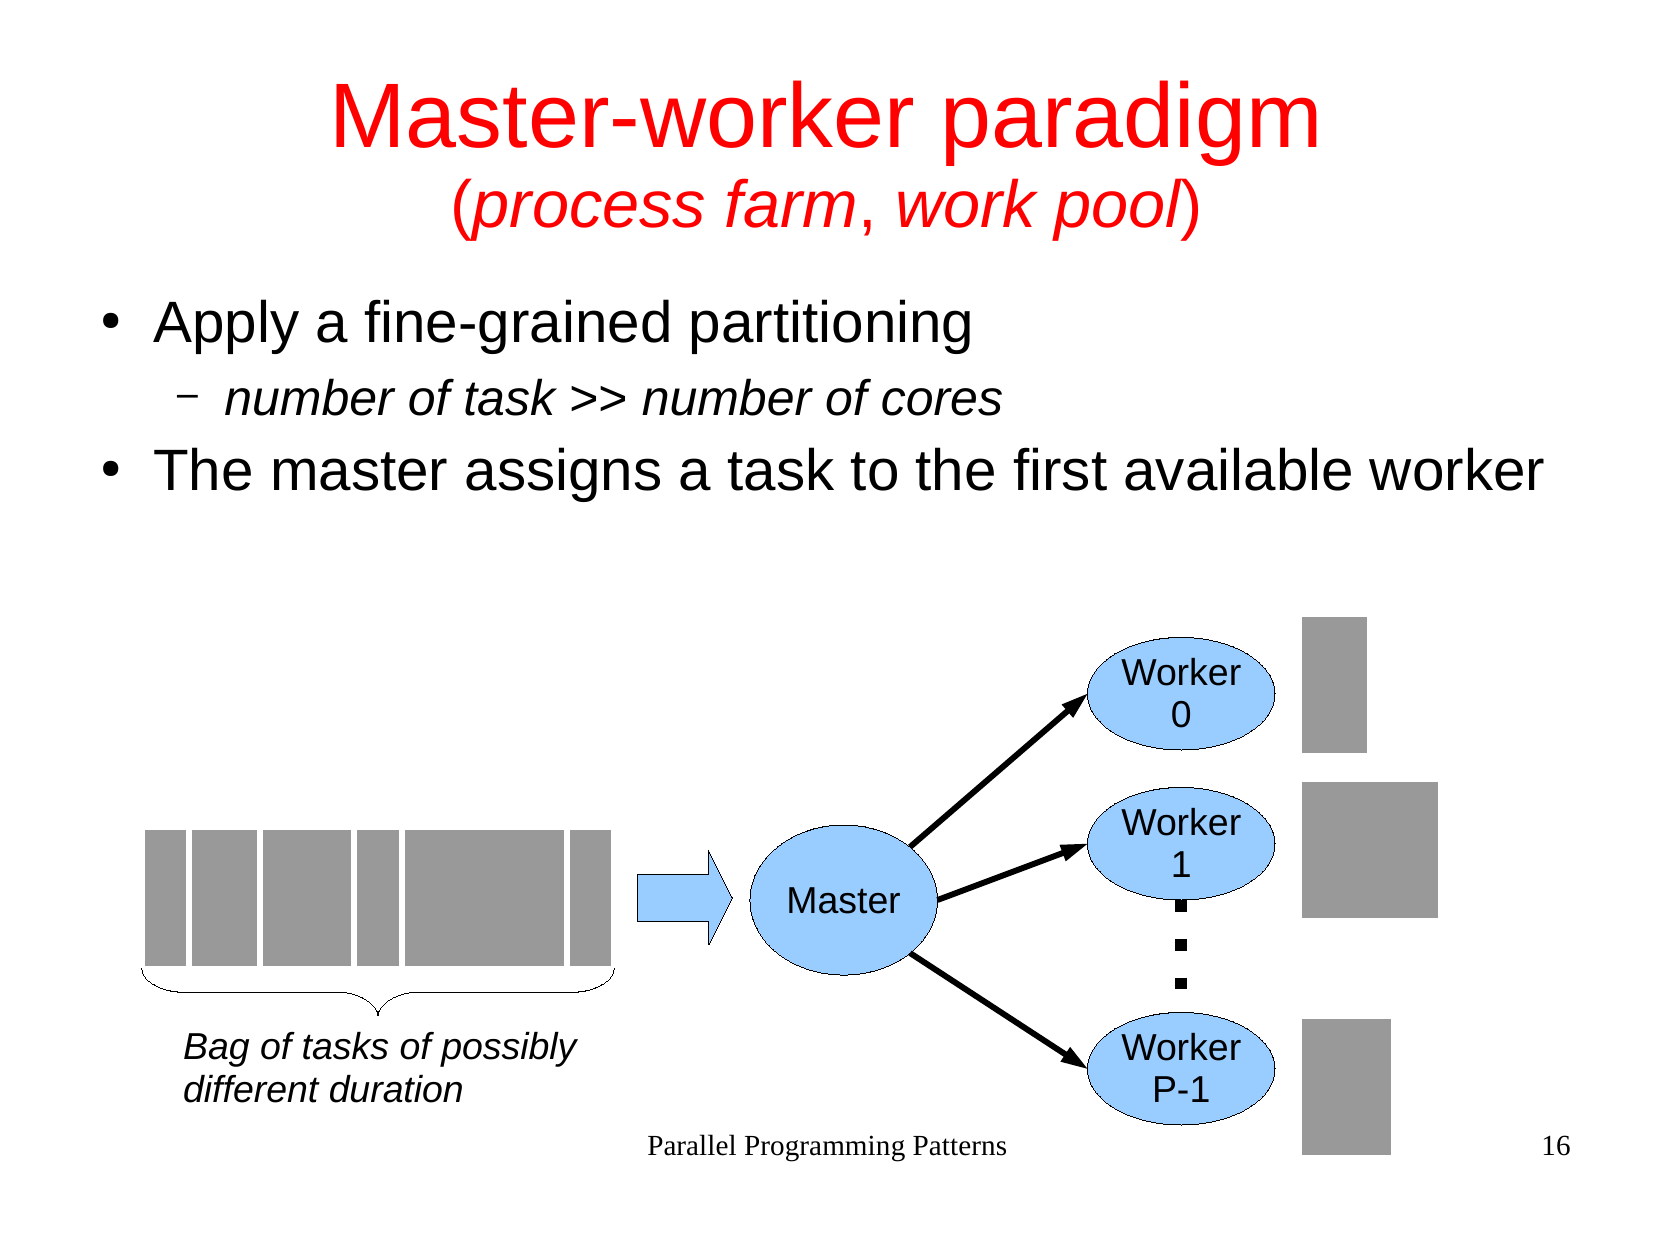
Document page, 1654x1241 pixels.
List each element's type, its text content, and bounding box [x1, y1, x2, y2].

text_box Master [749, 825, 938, 976]
text_box Worker 0 [1087, 637, 1276, 751]
text_box Worker 1 [1087, 787, 1276, 900]
text_box [1299, 1015, 1394, 1158]
title Master-worker paradigm (process farm, work pool) [82, 49, 1571, 257]
text_box Bag of tasks of possibly different duration [165, 1015, 615, 1126]
text_box Worker P-1 [1087, 1012, 1276, 1126]
text_box [1299, 779, 1441, 922]
text_box [1299, 614, 1371, 756]
text_box [637, 850, 733, 945]
text_box [141, 826, 615, 969]
list Apply a fine-grained partitioning number of task >> number of cores The master assigns a task to the first available worker [82, 290, 1571, 1109]
